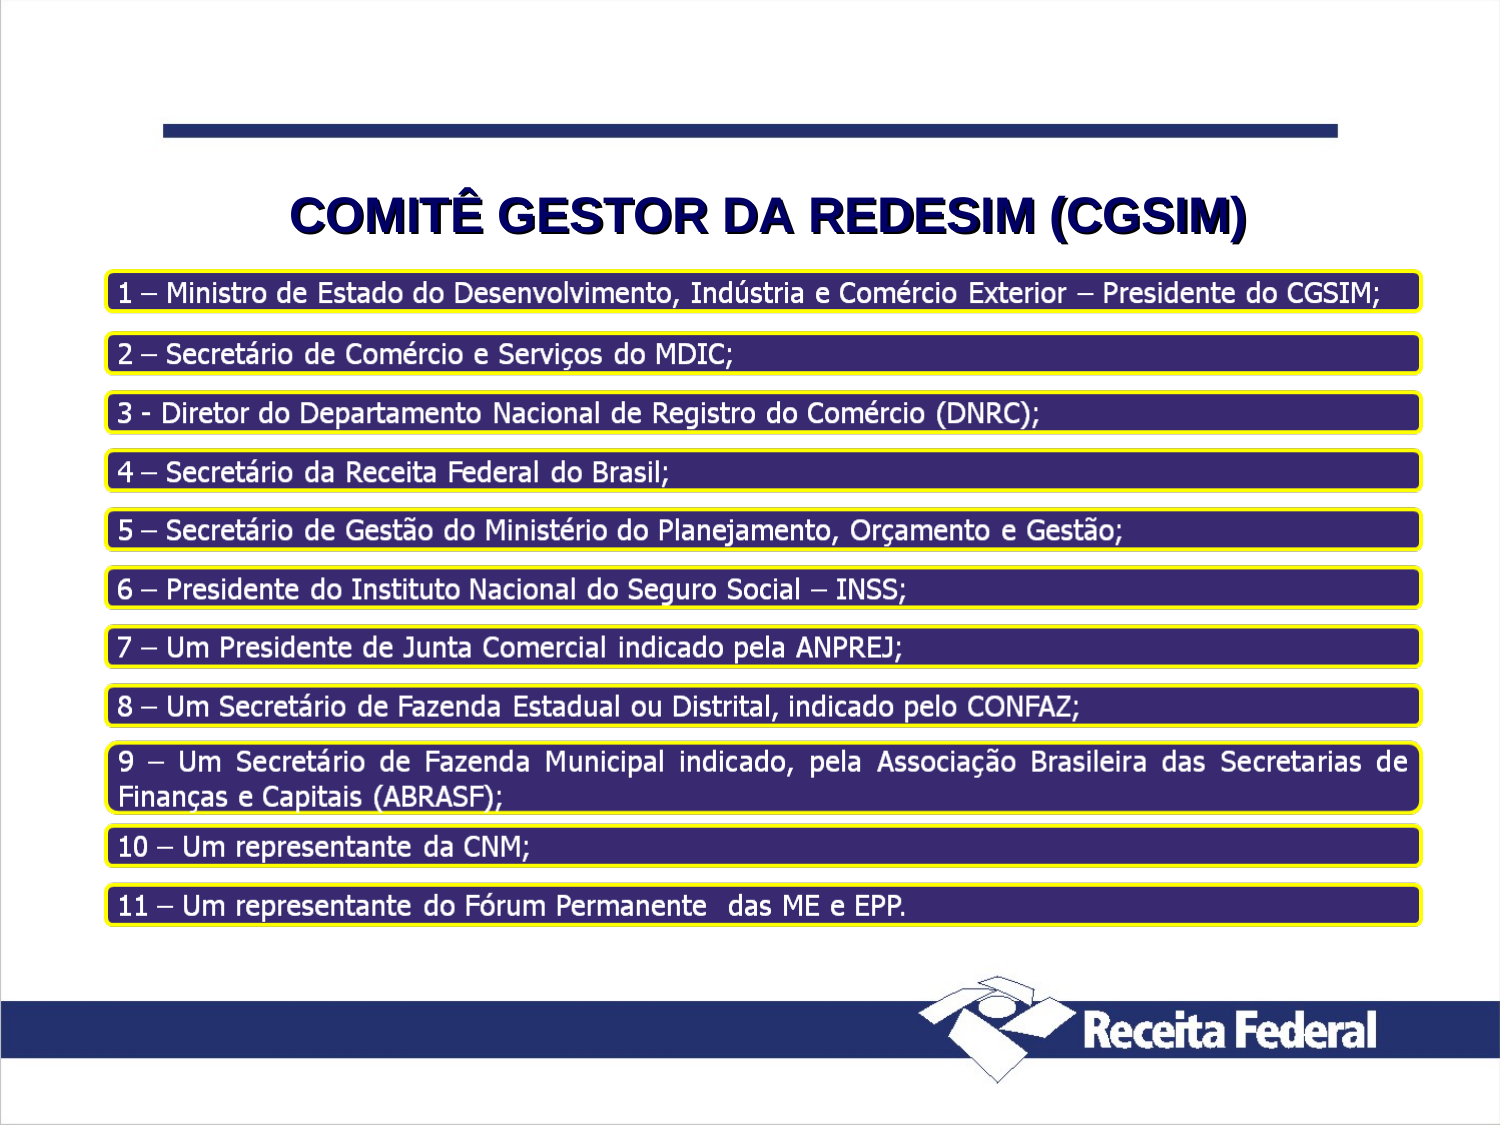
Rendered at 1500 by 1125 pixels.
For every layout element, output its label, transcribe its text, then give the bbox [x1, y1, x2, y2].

picture [0, 0, 1500, 1125]
text_box COMITÊ GESTOR DA REDESIM (CGSIM) [37, 174, 1500, 331]
